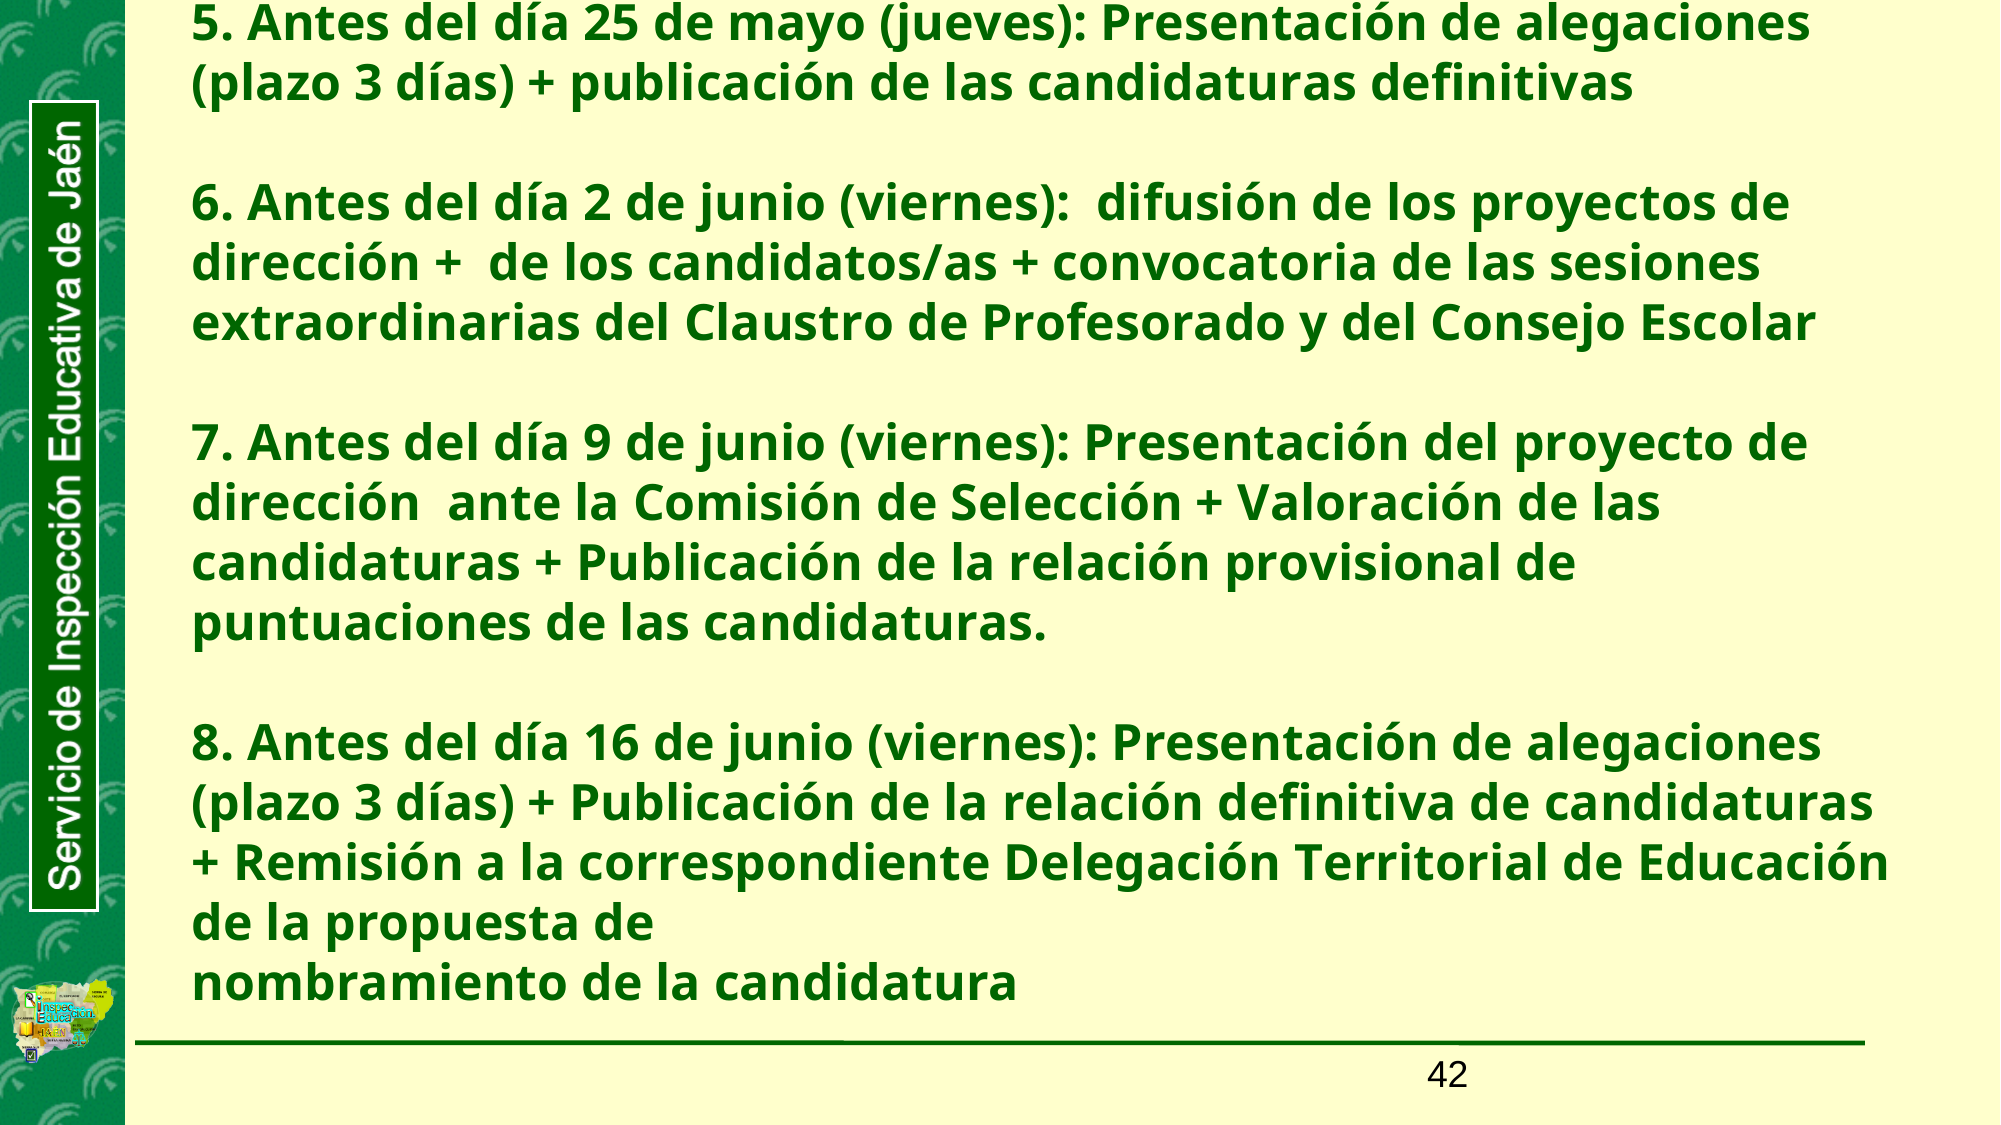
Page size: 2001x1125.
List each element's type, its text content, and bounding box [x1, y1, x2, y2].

text_box 5. Antes del día 25 de mayo (jueves): Presentación de alegaciones (plazo 3 días) + publicación de las candidaturas definitivas 6. Antes del día 2 de junio (viernes): difusión de los proyectos de dirección + de los candidatos/as + convocatoria de las sesiones extraordinarias del Claustro de Profesorado y del Consejo Escolar 7. Antes del día 9 de junio (viernes): Presentación del proyecto de dirección ante la Comisión de Selección + Valoración de las candidaturas + Publicación de la relación provisional de puntuaciones de las candidaturas. 8. Antes del día 16 de junio (viernes): Presentación de alegaciones (plazo 3 días) + Publicación de la relación definitiva de candidaturas + Remisión a la correspondiente Delegación Territorial de Educación de la propuesta de nombramiento de la candidatura [177, 129, 1926, 1052]
picture [0, 0, 125, 1125]
text_box <número> [1412, 1042, 1863, 1103]
